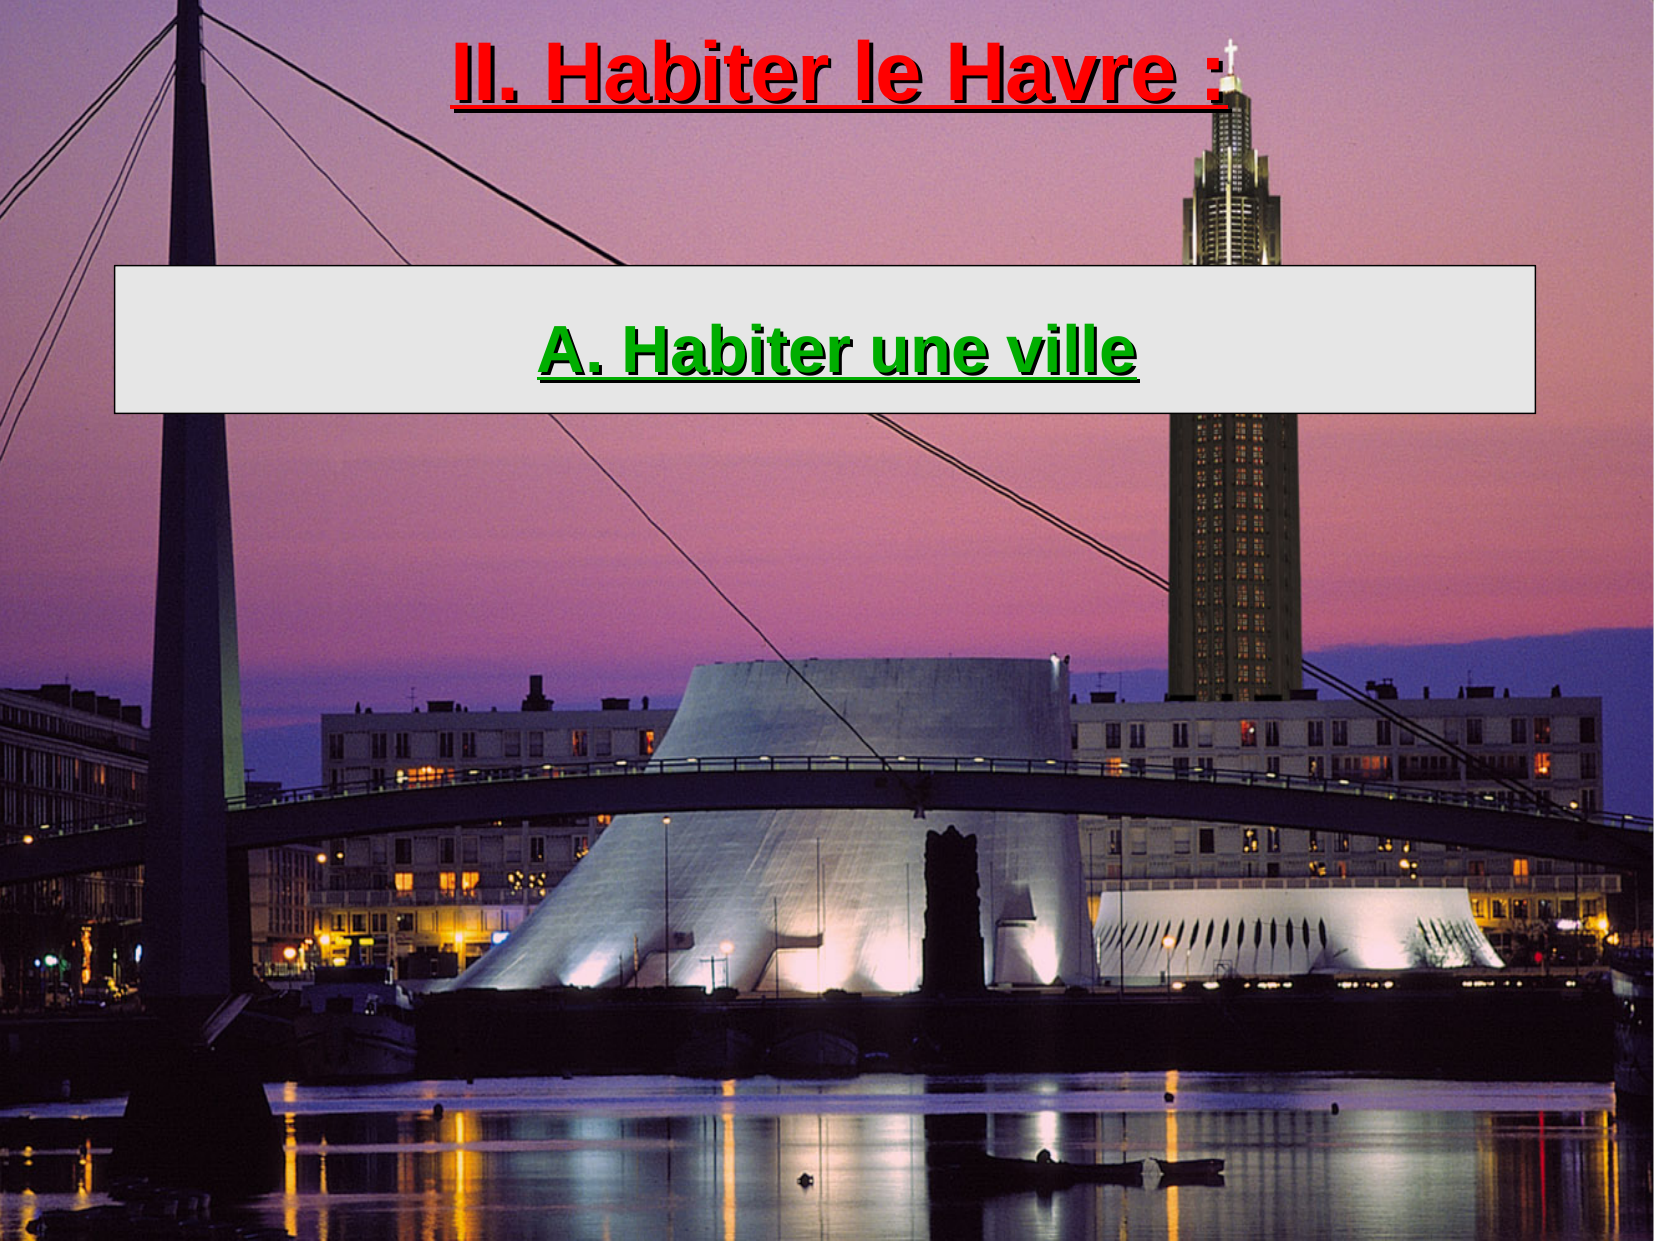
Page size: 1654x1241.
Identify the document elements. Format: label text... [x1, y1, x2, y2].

text_box II. Habiter le Havre : [29, 24, 1620, 119]
text_box [184, 160, 587, 243]
picture [0, 0, 1654, 1241]
text_box A. Habiter une ville [114, 265, 1536, 414]
